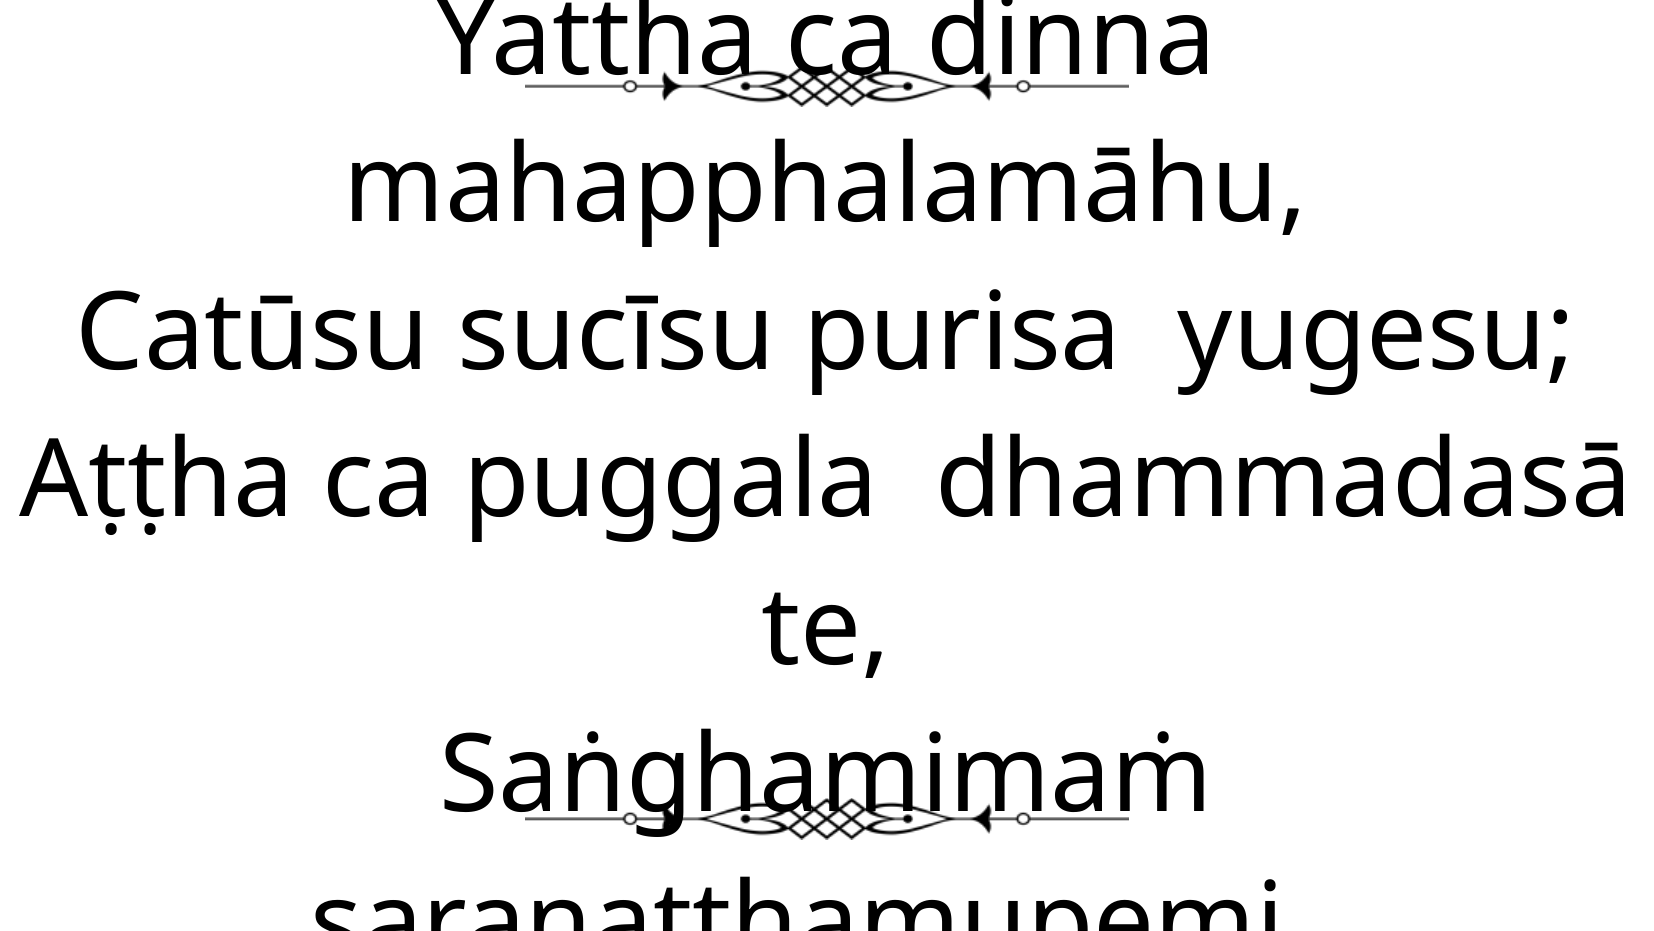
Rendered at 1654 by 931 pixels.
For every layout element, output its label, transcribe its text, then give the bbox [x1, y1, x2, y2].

subtitle Yattha ca dinna mahapphalamāhu, Catūsu sucīsu purisa yugesu; Aṭṭha ca puggala dhammadasā te, Saṅghamimaṁ saraṇatthamupemi. [4, 187, 1648, 762]
picture [525, 66, 1129, 107]
picture [525, 798, 1129, 840]
